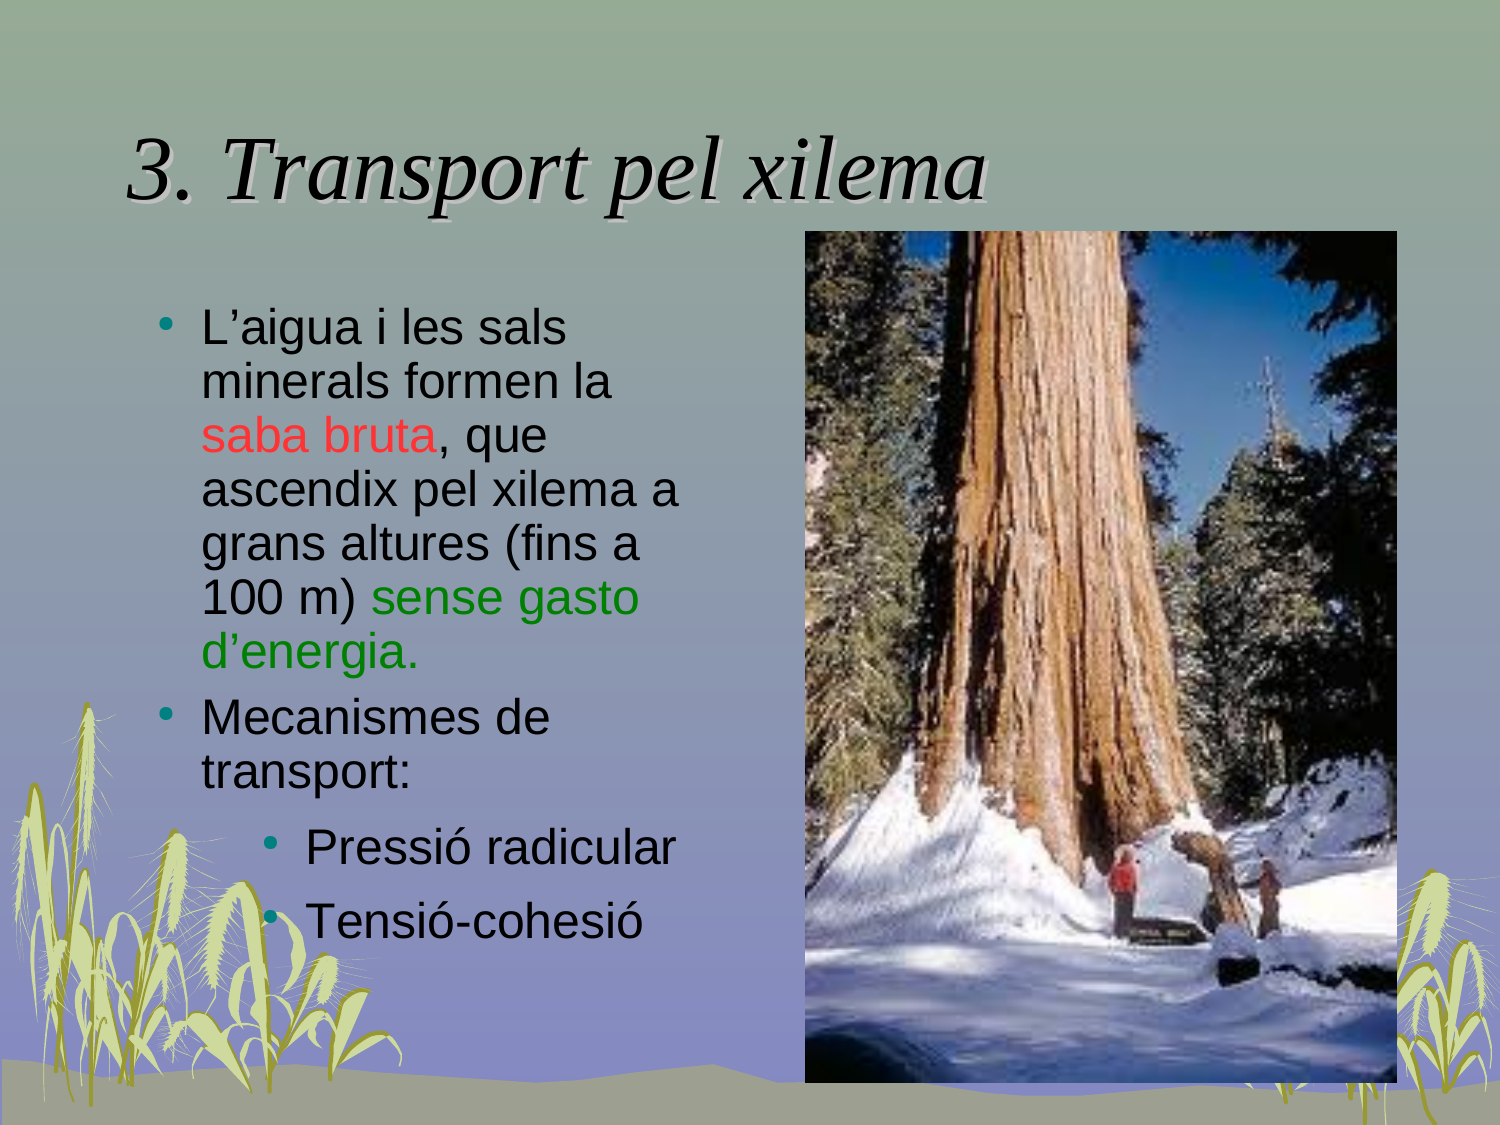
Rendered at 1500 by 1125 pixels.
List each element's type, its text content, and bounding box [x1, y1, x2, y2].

title 3. Transport pel xilema [112, 68, 1388, 257]
list L’aigua i les sals minerals formen la saba bruta, que ascendix pel xilema a grans altures (fins a 100 m) sense gasto d’energia. Mecanismes de transport: Pressió radicular Tensió-cohesió [112, 293, 738, 969]
picture [805, 231, 1397, 1083]
